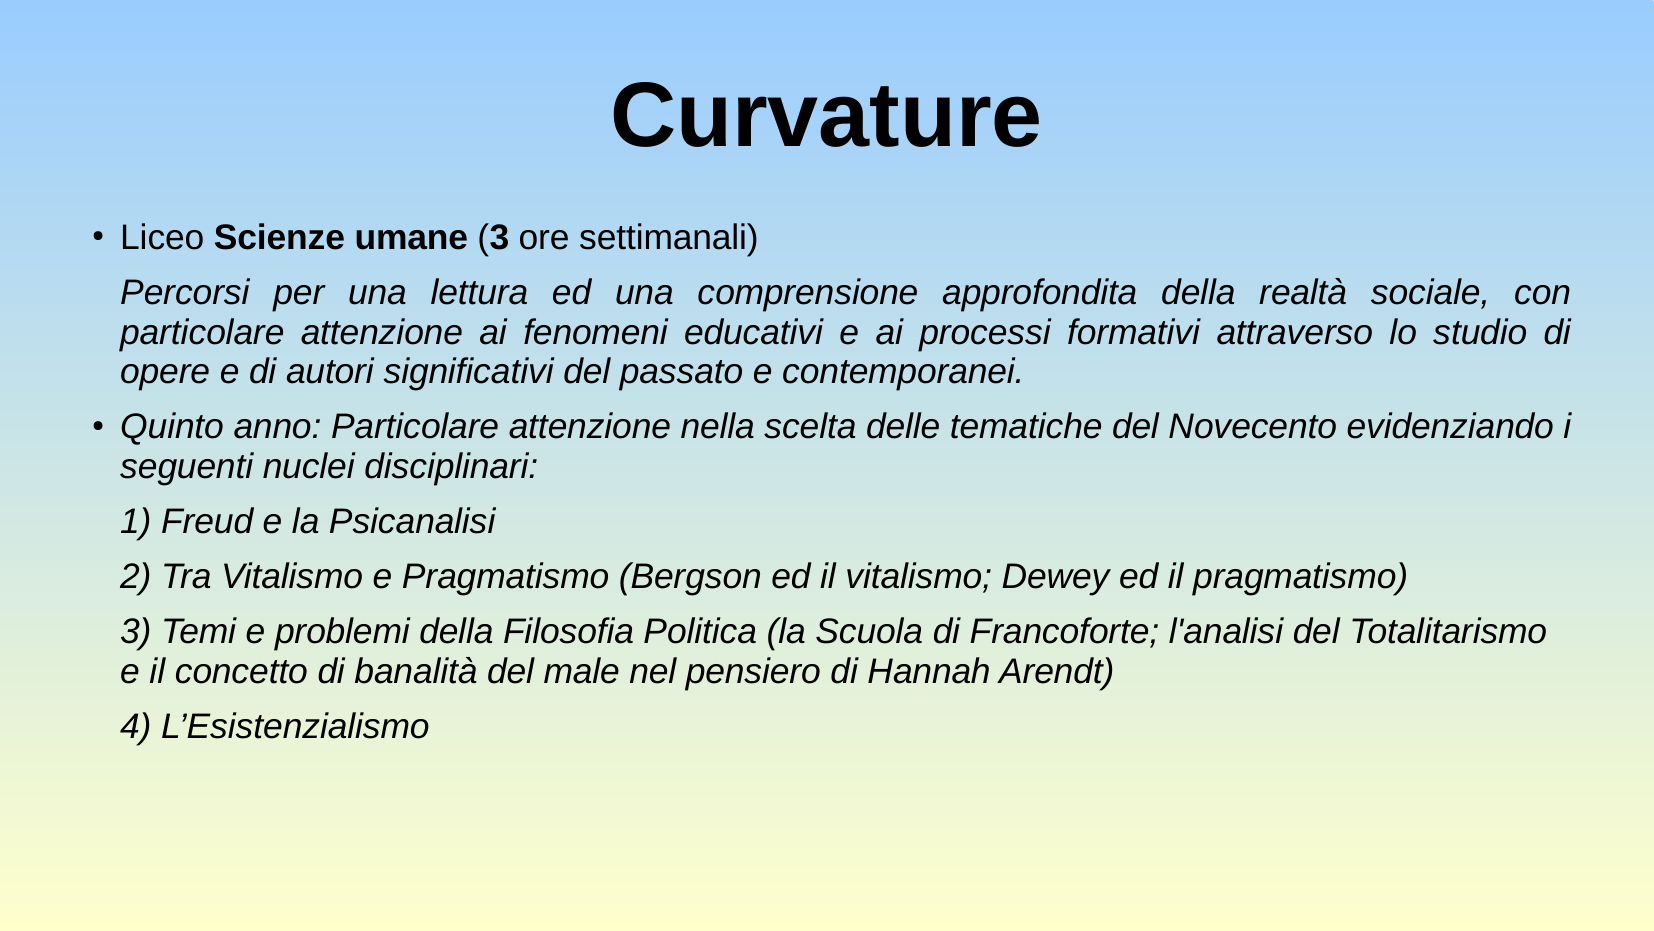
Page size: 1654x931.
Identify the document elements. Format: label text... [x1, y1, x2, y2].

title Curvature [82, 37, 1571, 193]
list Liceo Scienze umane (3 ore settimanali) Percorsi per una lettura ed una comprensione approfondita della realtà sociale, con particolare attenzione ai fenomeni educativi e ai processi formativi attraverso lo studio di opere e di autori significativi del passato e contemporanei. Quinto anno: Particolare attenzione nella scelta delle tematiche del Novecento evidenziando i seguenti nuclei disciplinari: 1) Freud e la Psicanalisi 2) Tra Vitalismo e Pragmatismo (Bergson ed il vitalismo; Dewey ed il pragmatismo) 3) Temi e problemi della Filosofia Politica (la Scuola di Francoforte; l'analisi del Totalitarismo e il concetto di banalità del male nel pensiero di Hannah Arendt) 4) L’Esistenzialismo [82, 217, 1571, 758]
